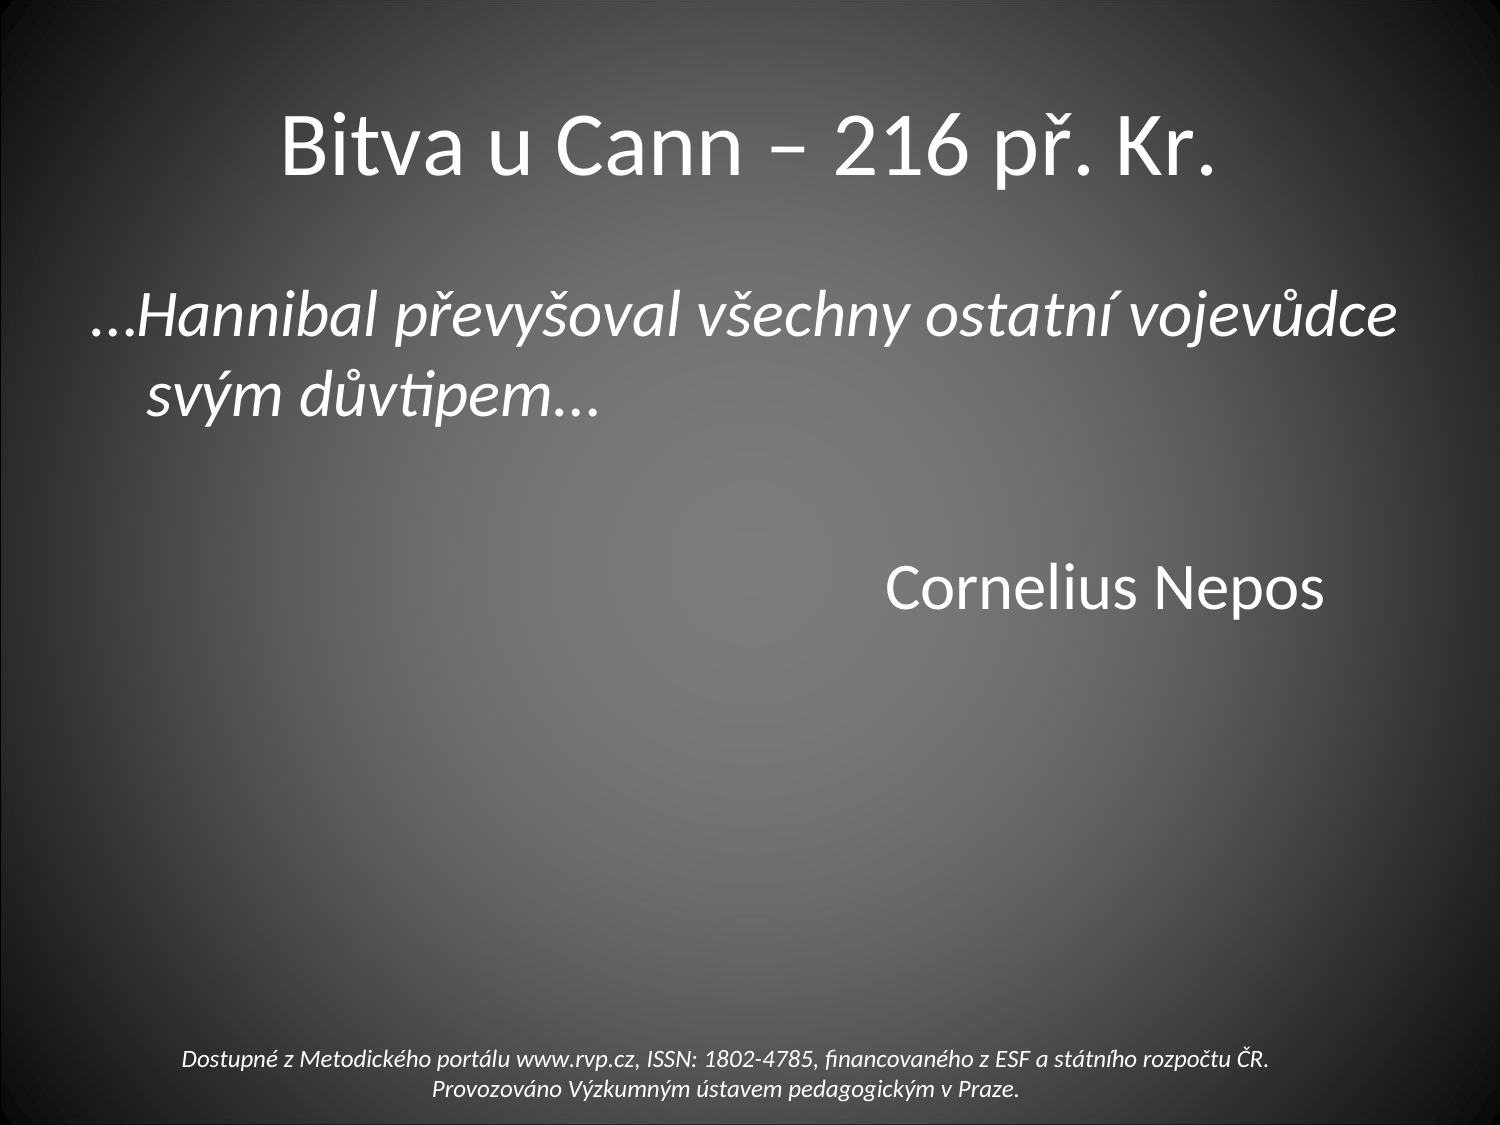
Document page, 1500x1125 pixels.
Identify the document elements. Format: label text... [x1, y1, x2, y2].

list …Hannibal převyšoval všechny ostatní vojevůdce svým důvtipem… Cornelius Nepos [75, 262, 1426, 1006]
text_box Dostupné z Metodického portálu www.rvp.cz, ISSN: 1802-4785, financovaného z ESF a státního rozpočtu ČR. Provozováno Výzkumným ústavem pedagogickým v Praze. [105, 1042, 1348, 1103]
title Bitva u Cann – 216 př. Kr. [75, 45, 1426, 233]
picture [0, 0, 1500, 1125]
